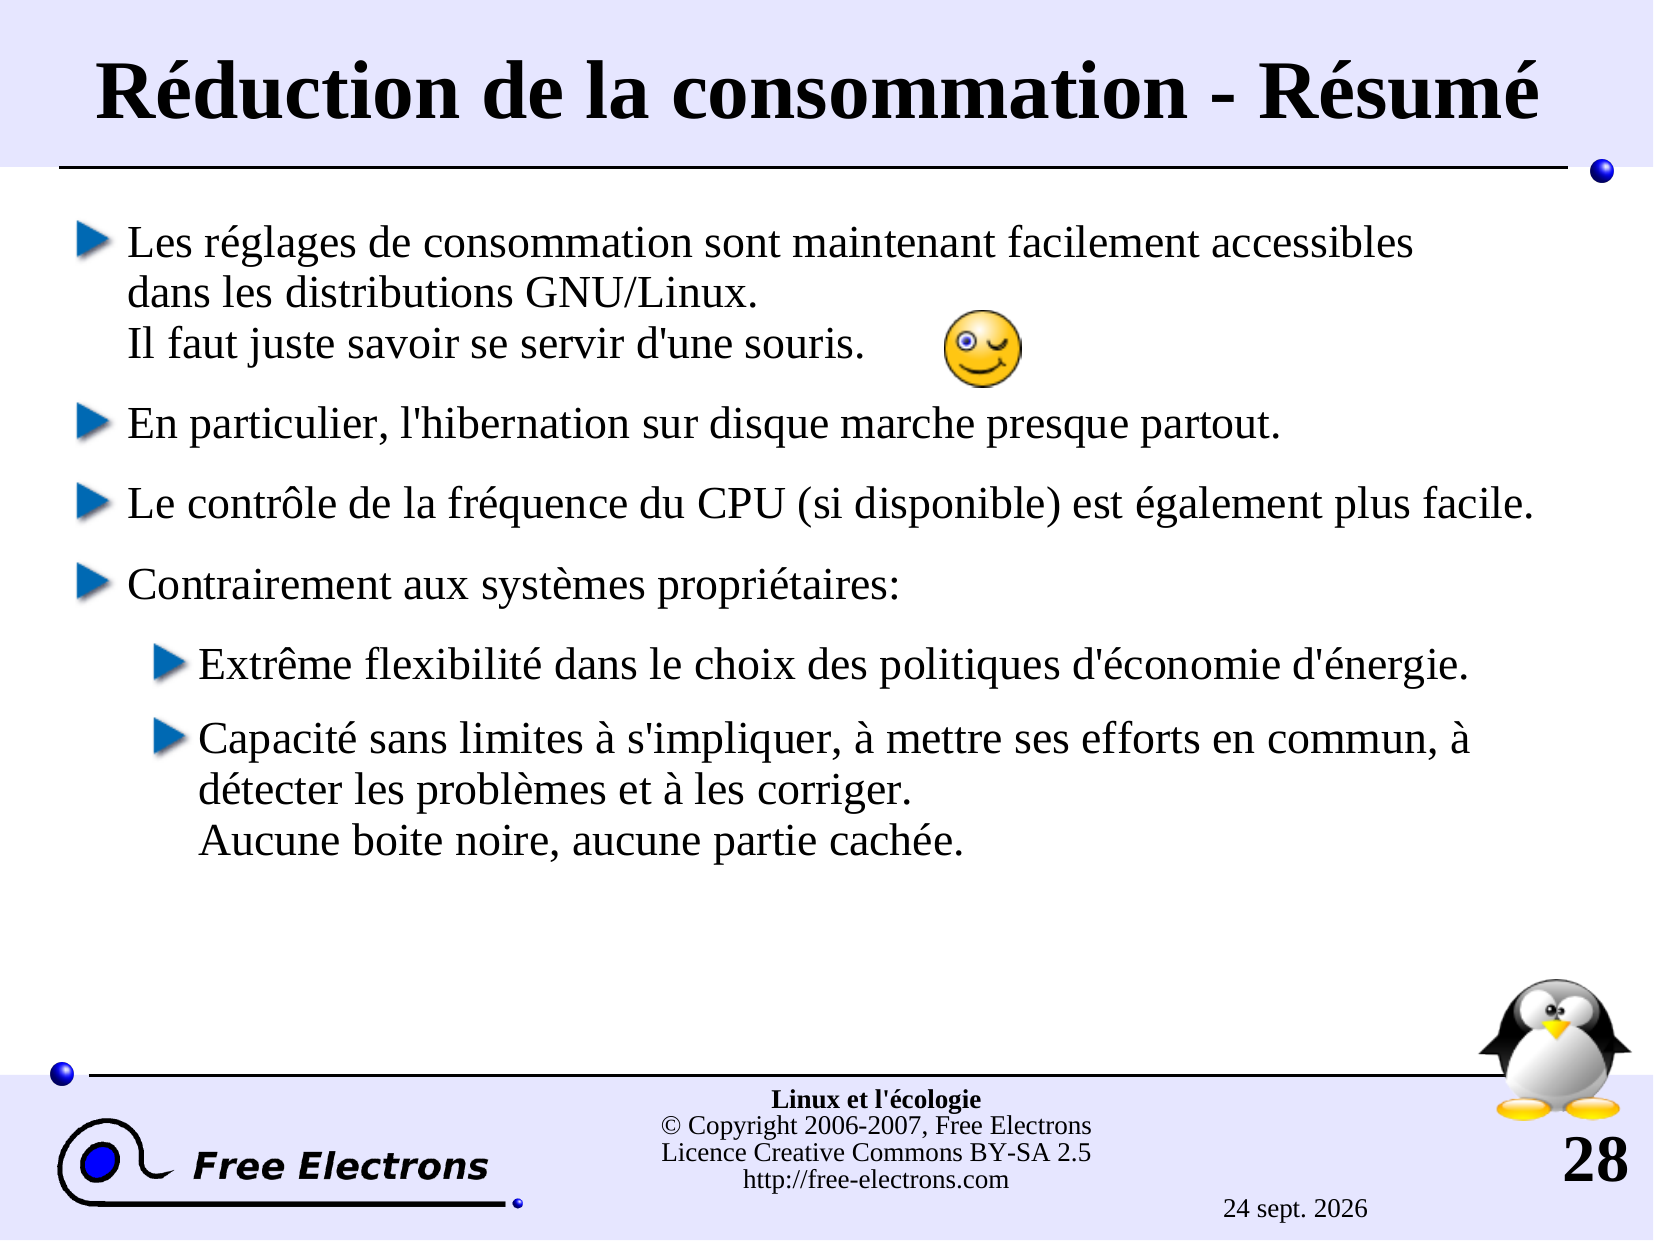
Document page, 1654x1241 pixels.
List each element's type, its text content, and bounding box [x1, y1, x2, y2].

picture [944, 310, 1022, 388]
picture [1476, 979, 1634, 1121]
list Les réglages de consommation sont maintenant facilement accessibles dans les distributions GNU/Linux. Il faut juste savoir se servir d'une souris. En particulier, l'hibernation sur disque marche presque partout. Le contrôle de la fréquence du CPU (si disponible) est également plus facile. Contrairement aux systèmes propriétaires: Extrême flexibilité dans le choix des politiques d'économie d'énergie. Capacité sans limites à s'impliquer, à mettre ses efforts en commun, à détecter les problèmes et à les corriger. Aucune boite noire, aucune partie cachée. [56, 216, 1574, 1066]
title Réduction de la consommation - Résumé [33, 29, 1604, 153]
picture [50, 1107, 527, 1216]
